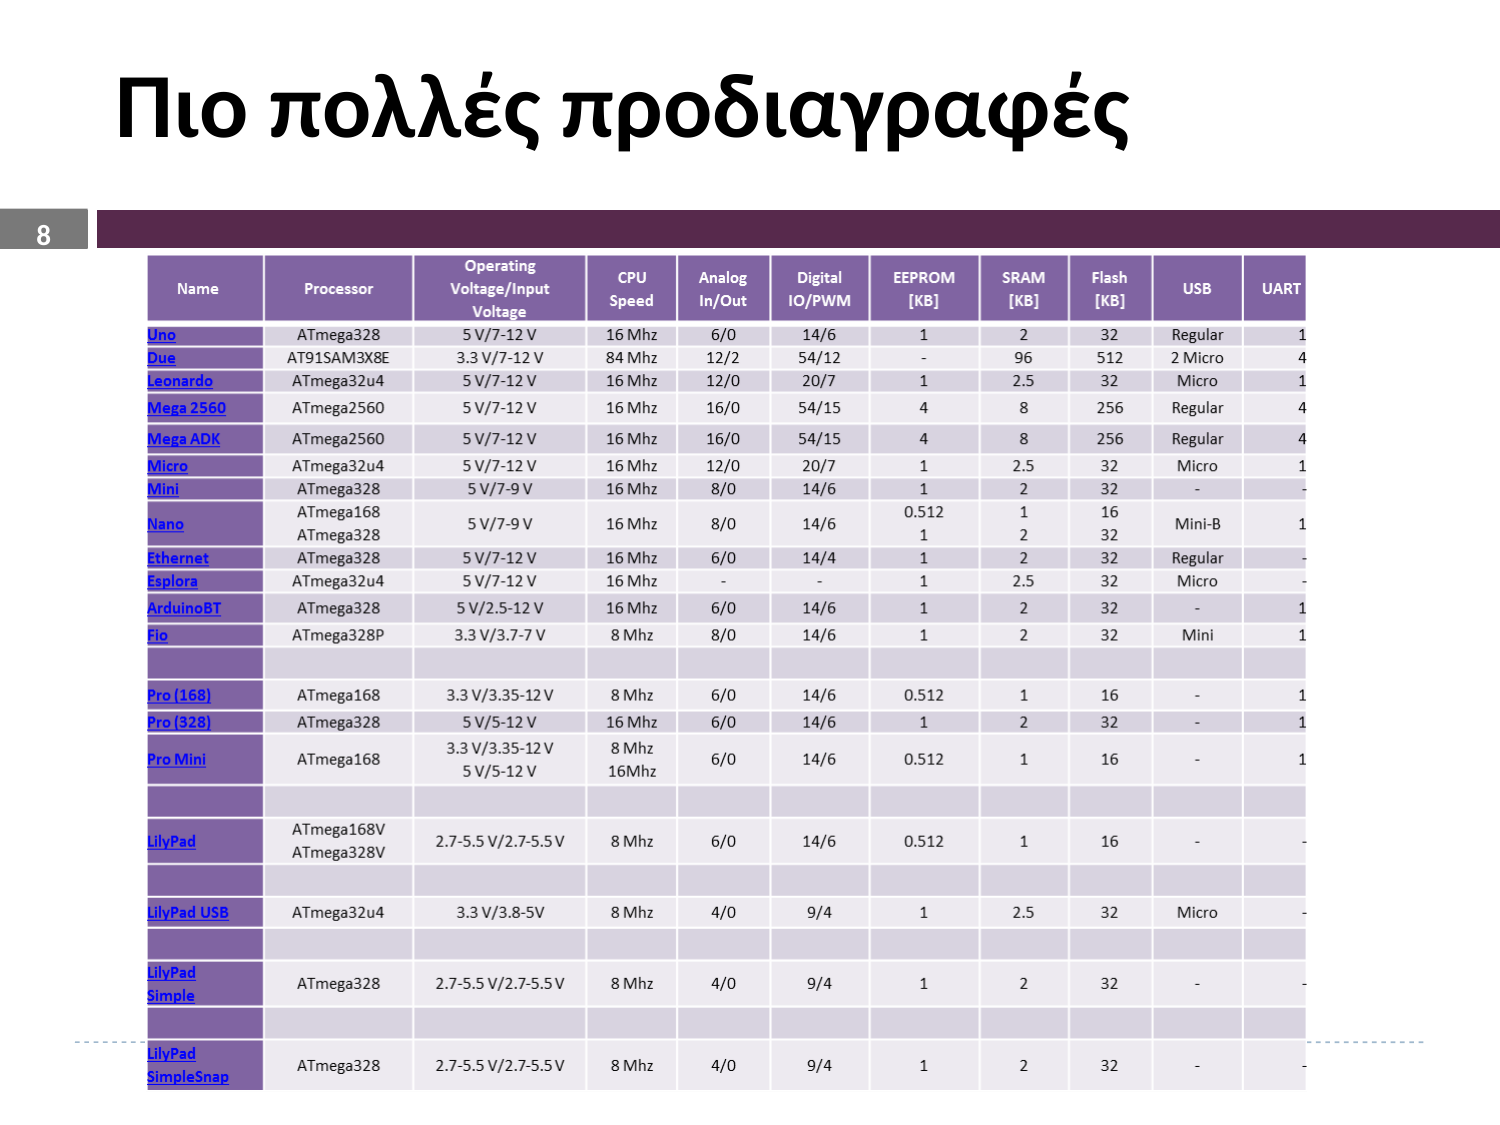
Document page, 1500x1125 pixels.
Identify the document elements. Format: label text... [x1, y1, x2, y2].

title Πιο πολλές προδιαγραφές [100, 19, 1438, 182]
text_box [0, 208, 88, 249]
picture [146, 251, 1307, 1099]
